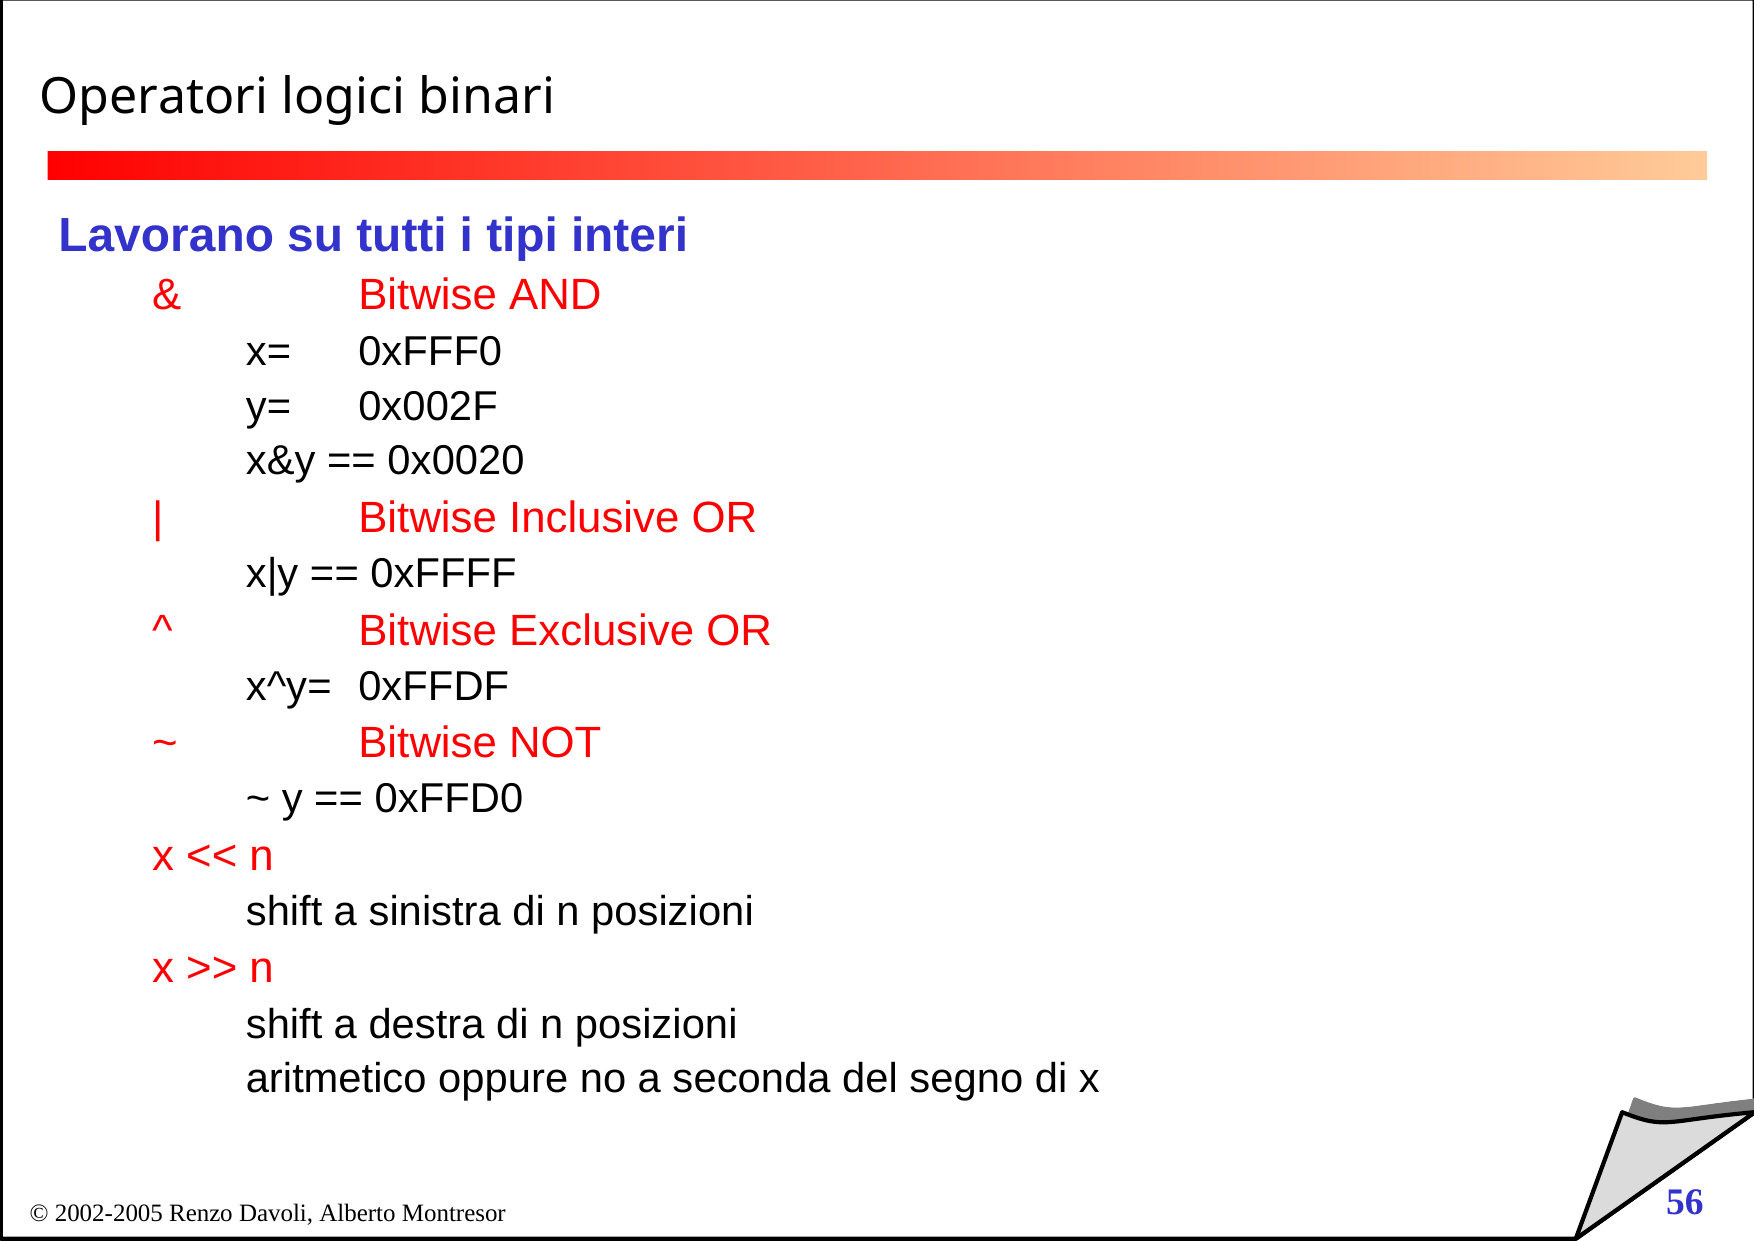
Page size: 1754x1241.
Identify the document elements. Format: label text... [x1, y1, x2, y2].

text_box main [750, 151, 754, 179]
title Operatori logici binari [40, 49, 1714, 144]
list Lavorano su tutti i tipi interi & Bitwise AND x= 0xFFF0 y= 0x002F x&y == 0x0020 | Bitwise Inclusive OR x|y == 0xFFFF ^ Bitwise Exclusive OR x^y= 0xFFDF ~ Bitwise NOT ~ y == 0xFFD0 x << n shift a sinistra di n posizioni x >> n shift a destra di n posizioni aritmetico oppure no a seconda del segno di x [58, 206, 1696, 1115]
